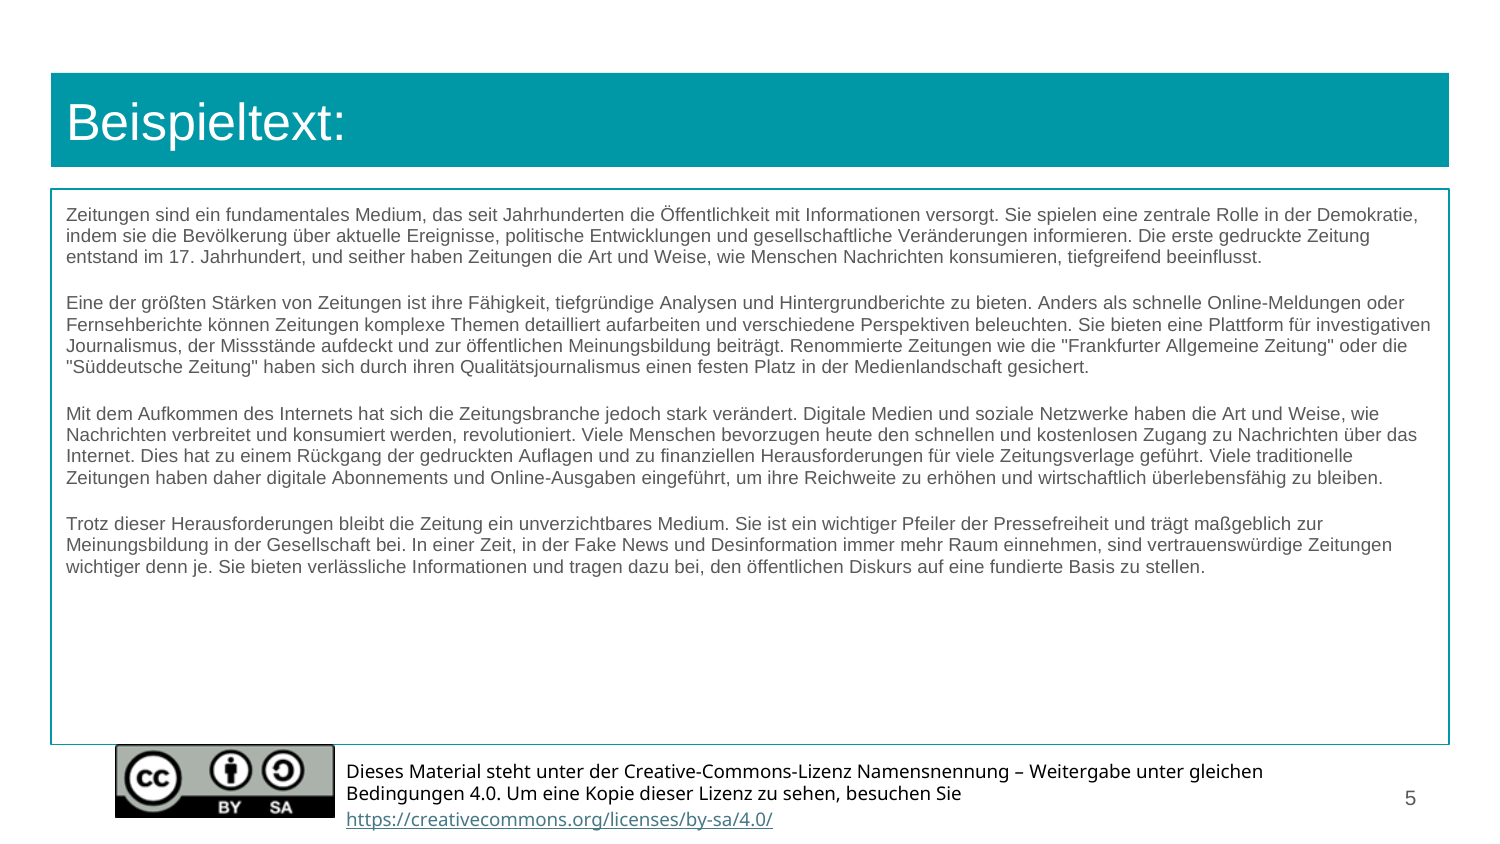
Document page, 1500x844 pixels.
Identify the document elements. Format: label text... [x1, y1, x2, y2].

picture [115, 745, 335, 818]
text_box [1389, 764, 1480, 830]
title Beispieltext: [51, 72, 1449, 167]
text_box Dieses Material steht unter der Creative-Commons-Lizenz Namensnennung – Weitergabe unter gleichen Bedingungen 4.0. Um eine Kopie dieser Lizenz zu sehen, besuchen Sie https://creativecommons.org/licenses/by-sa/4.0/ [331, 744, 1401, 820]
list Zeitungen sind ein fundamentales Medium, das seit Jahrhunderten die Öffentlichkeit mit Informationen versorgt. Sie spielen eine zentrale Rolle in der Demokratie, indem sie die Bevölkerung über aktuelle Ereignisse, politische Entwicklungen und gesellschaftliche Veränderungen informieren. Die erste gedruckte Zeitung entstand im 17. Jahrhundert, und seither haben Zeitungen die Art und Weise, wie Menschen Nachrichten konsumieren, tiefgreifend beeinflusst. Eine der größten Stärken von Zeitungen ist ihre Fähigkeit, tiefgründige Analysen und Hintergrundberichte zu bieten. Anders als schnelle Online-Meldungen oder Fernsehberichte können Zeitungen komplexe Themen detailliert aufarbeiten und verschiedene Perspektiven beleuchten. Sie bieten eine Plattform für investigativen Journalismus, der Missstände aufdeckt und zur öffentlichen Meinungsbildung beiträgt. Renommierte Zeitungen wie die "Frankfurter Allgemeine Zeitung" oder die "Süddeutsche Zeitung" haben sich durch ihren Qualitätsjournalismus einen festen Platz in der Medienlandschaft gesichert. Mit dem Aufkommen des Internets hat sich die Zeitungsbranche jedoch stark verändert. Digitale Medien und soziale Netzwerke haben die Art und Weise, wie Nachrichten verbreitet und konsumiert werden, revolutioniert. Viele Menschen bevorzugen heute den schnellen und kostenlosen Zugang zu Nachrichten über das Internet. Dies hat zu einem Rückgang der gedruckten Auflagen und zu finanziellen Herausforderungen für viele Zeitungsverlage geführt. Viele traditionelle Zeitungen haben daher digitale Abonnements und Online-Ausgaben eingeführt, um ihre Reichweite zu erhöhen und wirtschaftlich überlebensfähig zu bleiben. Trotz dieser Herausforderungen bleibt die Zeitung ein unverzichtbares Medium. Sie ist ein wichtiger Pfeiler der Pressefreiheit und trägt maßgeblich zur Meinungsbildung in der Gesellschaft bei. In einer Zeit, in der Fake News und Desinformation immer mehr Raum einnehmen, sind vertrauenswürdige Zeitungen wichtiger denn je. Sie bieten verlässliche Informationen und tragen dazu bei, den öffentlichen Diskurs auf eine fundierte Basis zu stellen. [51, 189, 1449, 745]
